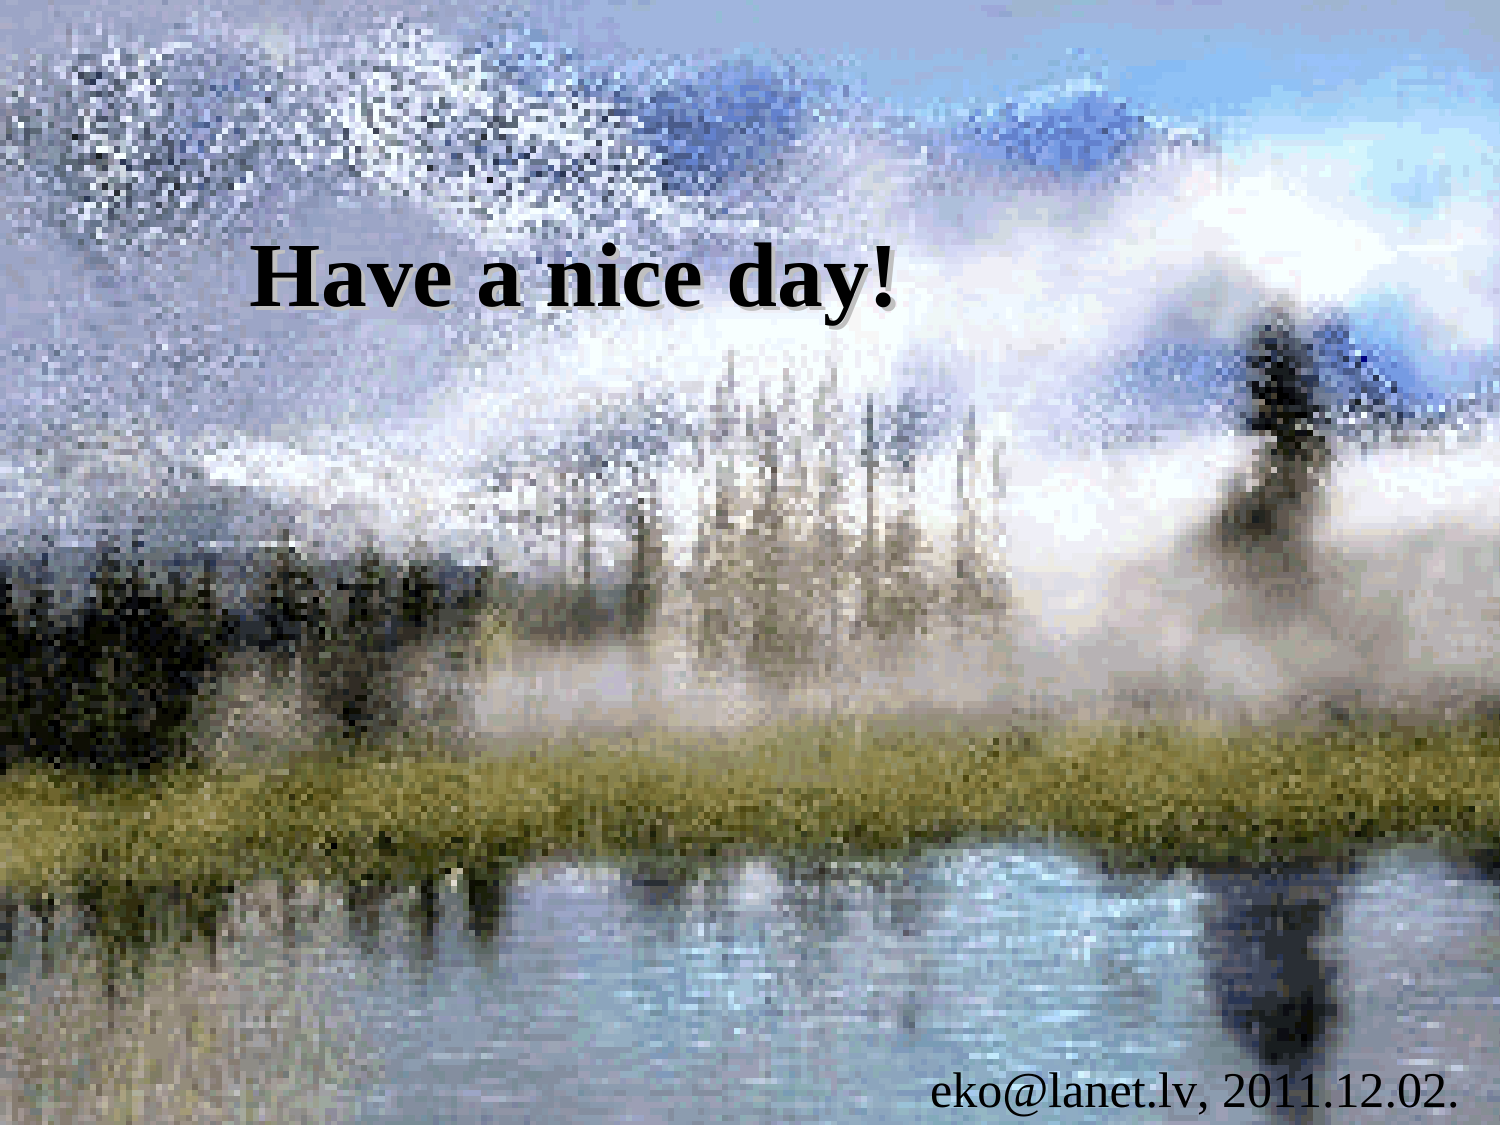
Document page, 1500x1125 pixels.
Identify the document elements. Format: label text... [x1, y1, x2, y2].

title [99, 0, 1375, 188]
picture [0, 0, 1500, 1125]
text_box eko@lanet.lv, 2011.12.02. [915, 1049, 1475, 1125]
text_box Have a nice day! [235, 206, 916, 333]
